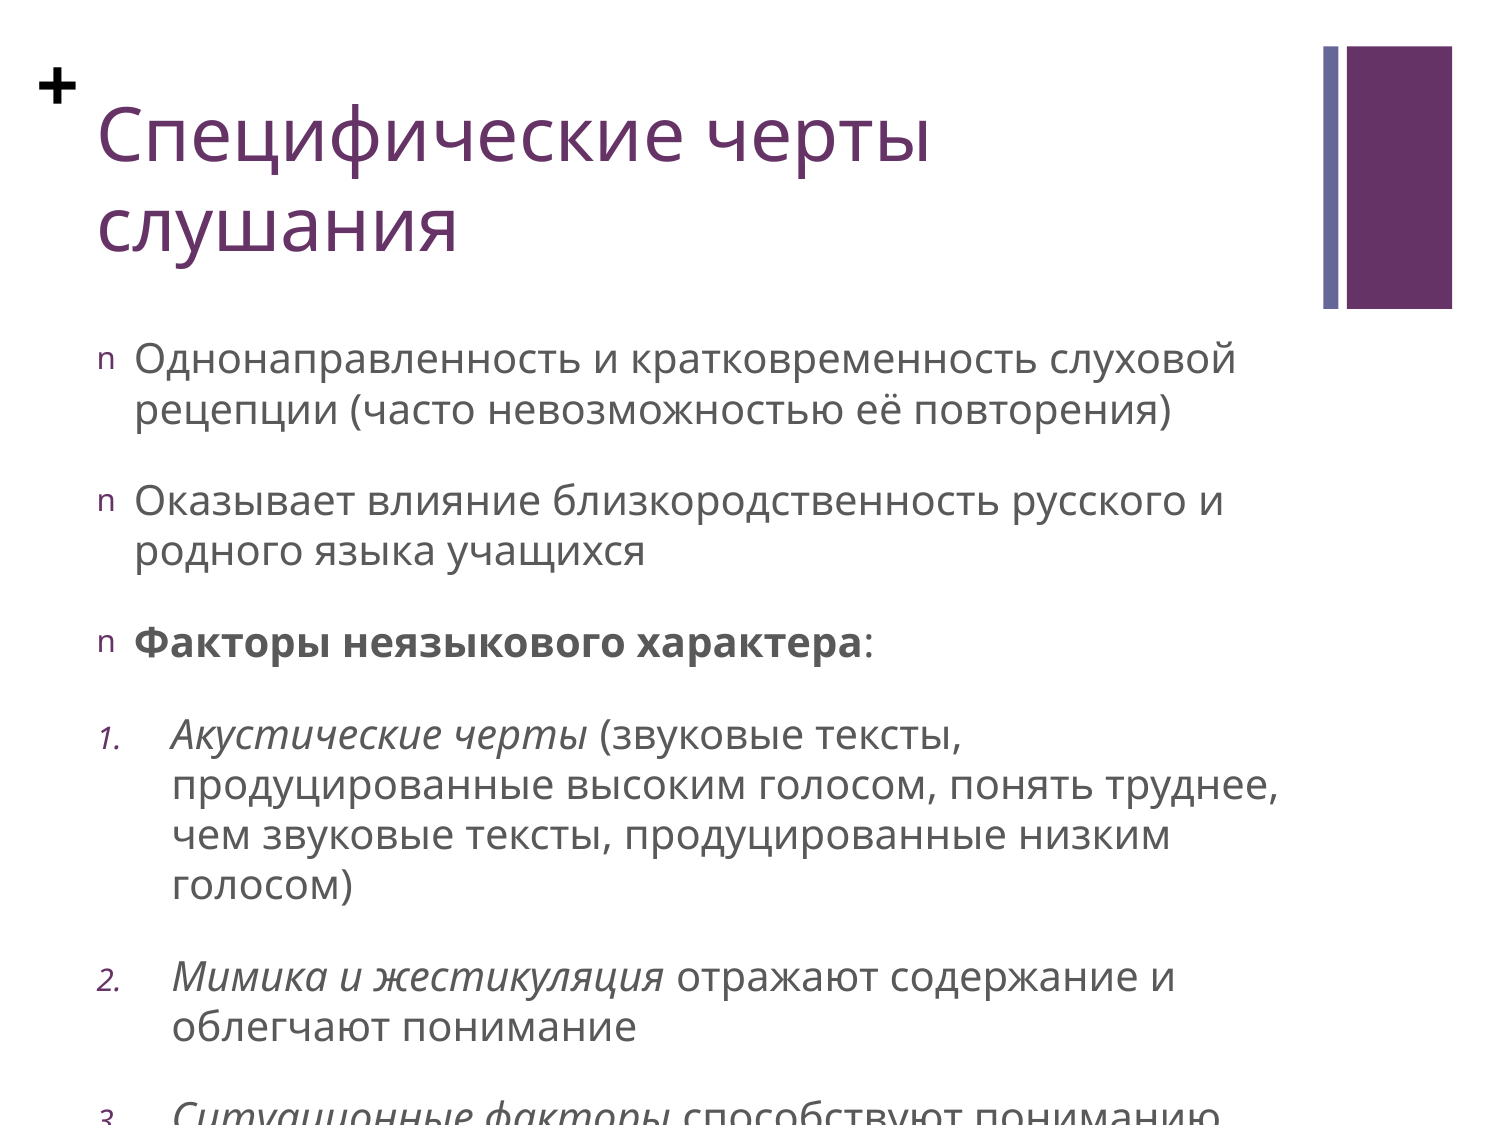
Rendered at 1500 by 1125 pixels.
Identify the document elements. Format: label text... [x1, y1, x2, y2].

title Специфические черты слушания [81, 79, 1322, 263]
list Однонаправленность и кратковременность слуховой рецепции (часто невозможностью её повторения) Оказывает влияние близкородственность русского и родного языка учащихся Факторы неязыкового характера: Акустические черты (звуковые тексты, продуцированные высоким голосом, понять труднее, чем звуковые тексты, продуцированные низким голосом) Мимика и жестикуляция отражают содержание и облегчают понимание Ситуационные факторы способствуют пониманию [81, 324, 1322, 1005]
